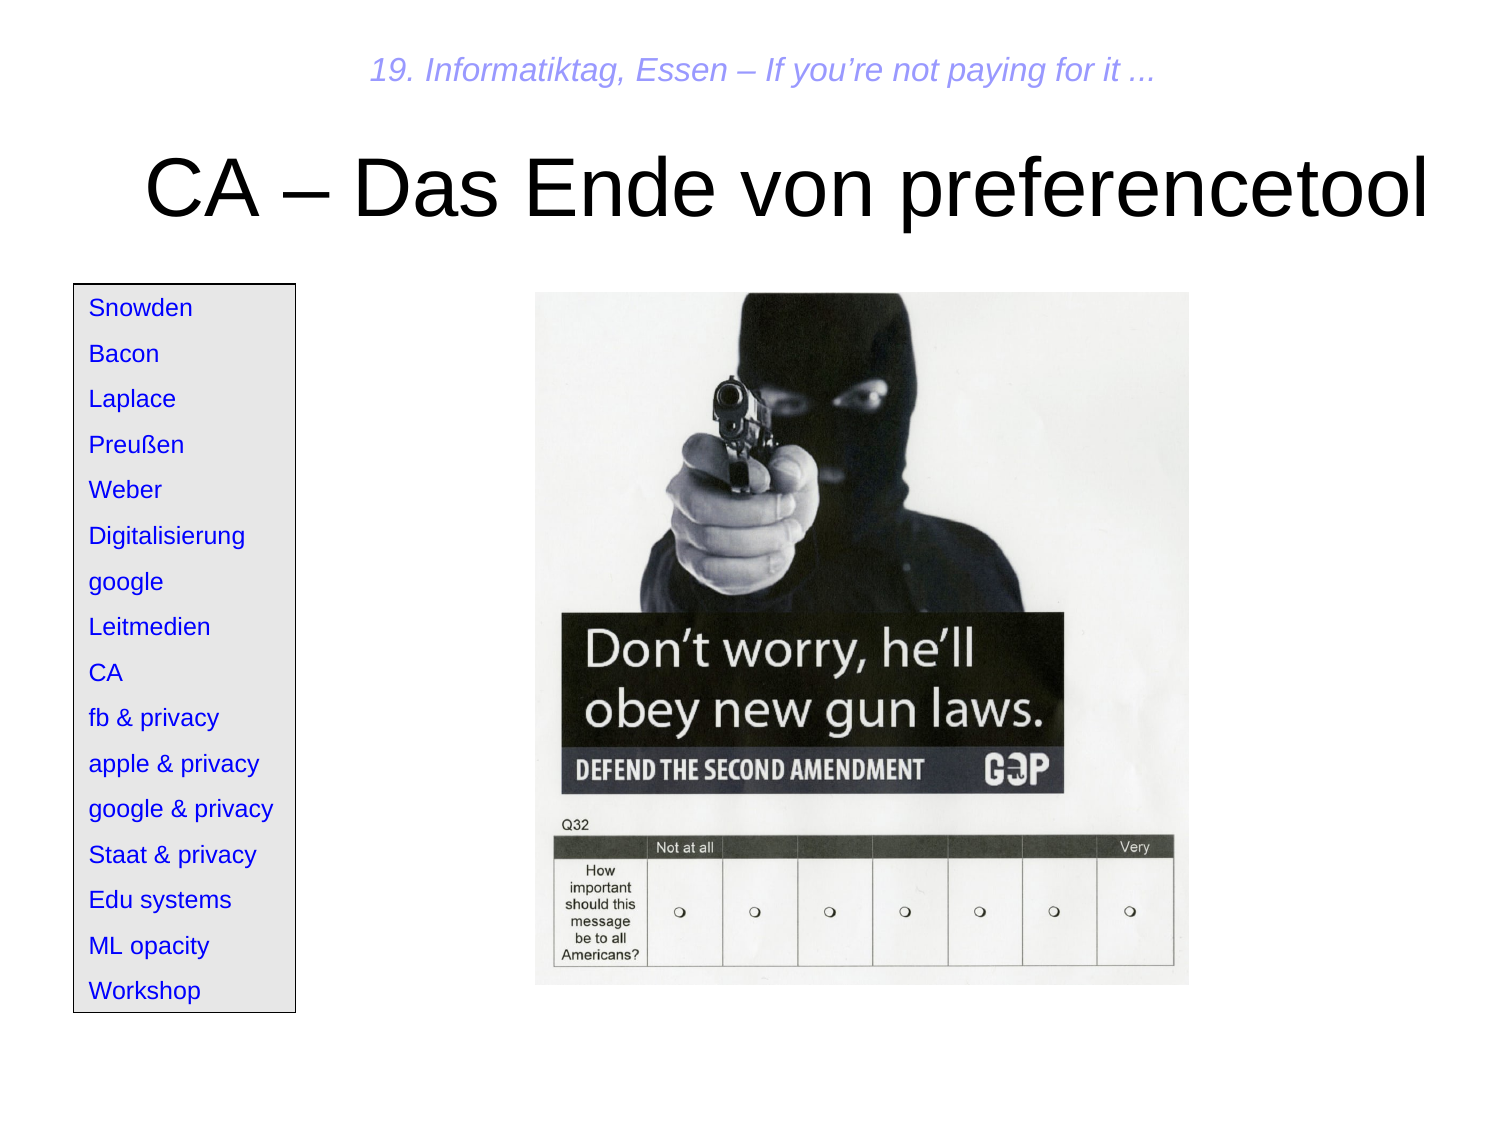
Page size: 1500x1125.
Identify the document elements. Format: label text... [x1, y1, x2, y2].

title CA – Das Ende von preferencetool [113, 96, 1463, 285]
picture [535, 292, 1189, 985]
